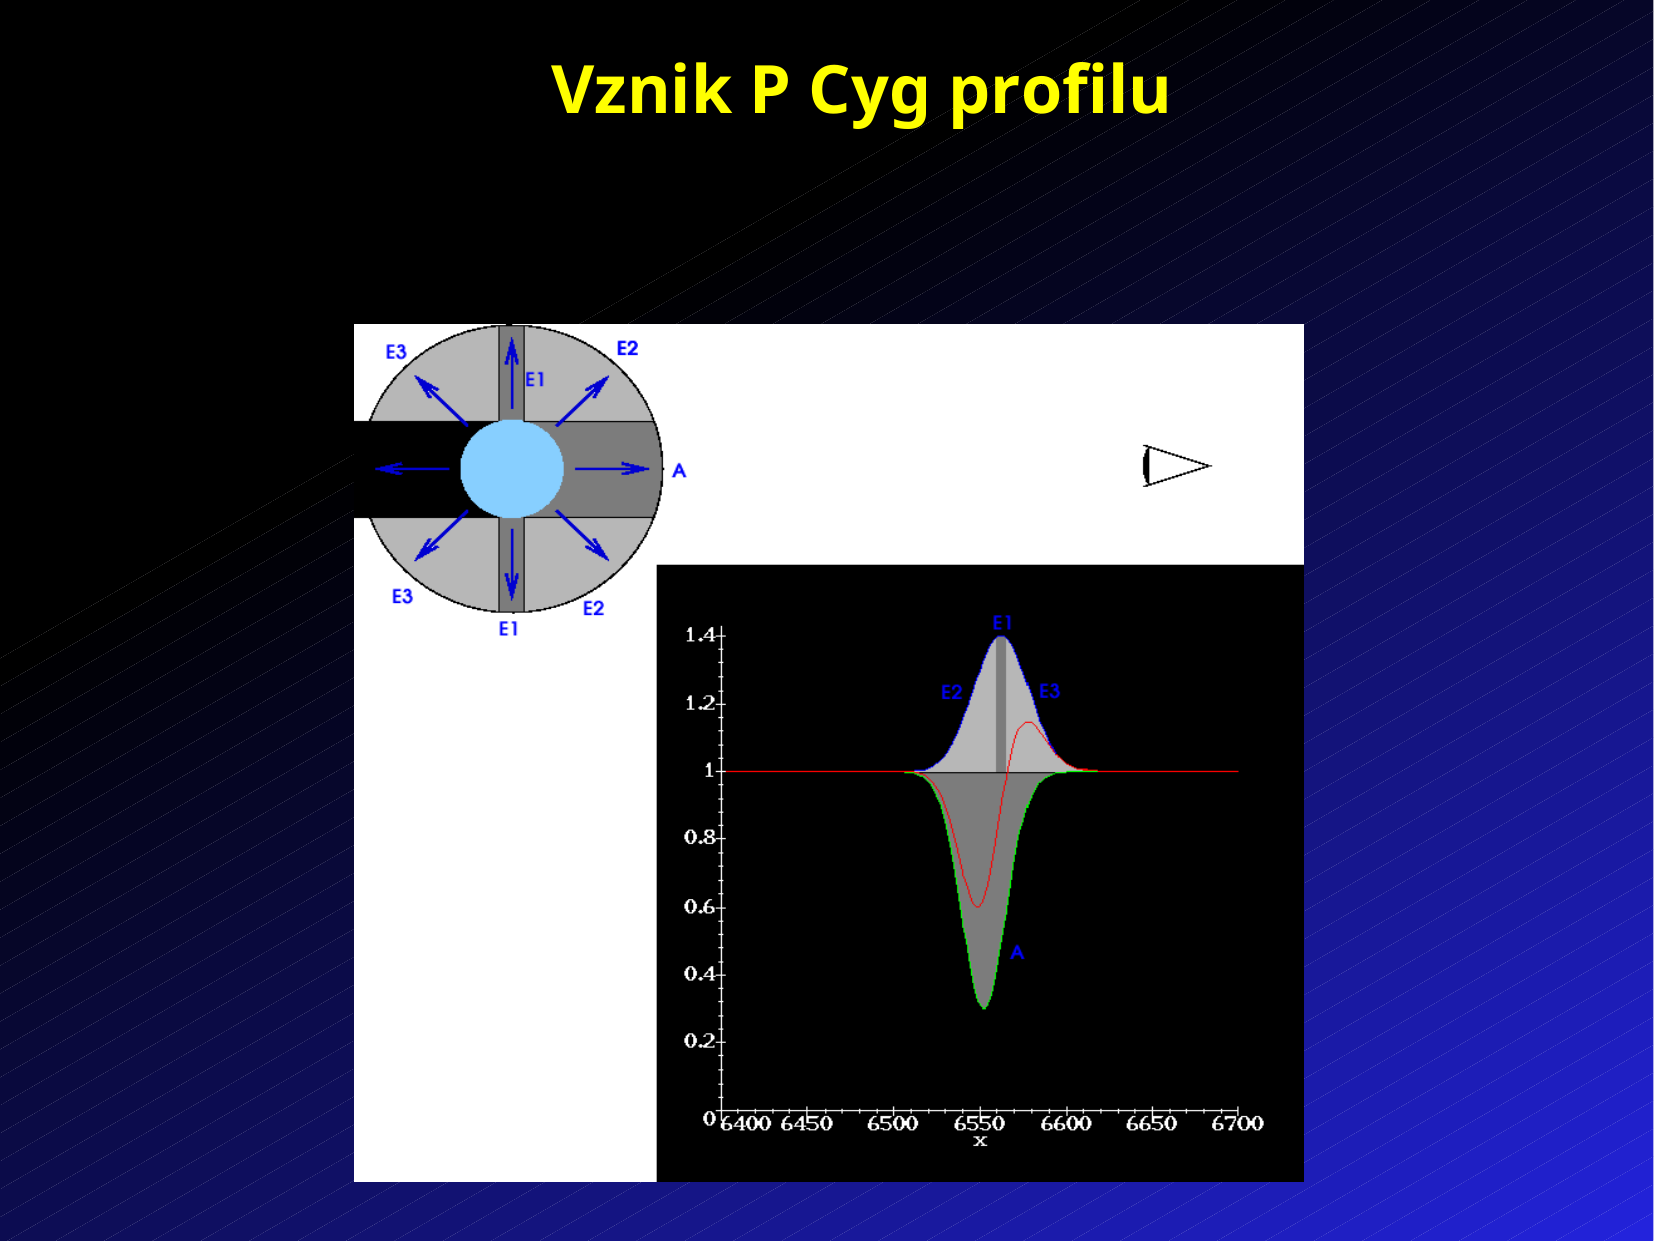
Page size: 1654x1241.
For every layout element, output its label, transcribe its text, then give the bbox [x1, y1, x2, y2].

title Vznik P Cyg profilu [118, 27, 1607, 148]
picture [354, 324, 1304, 1182]
